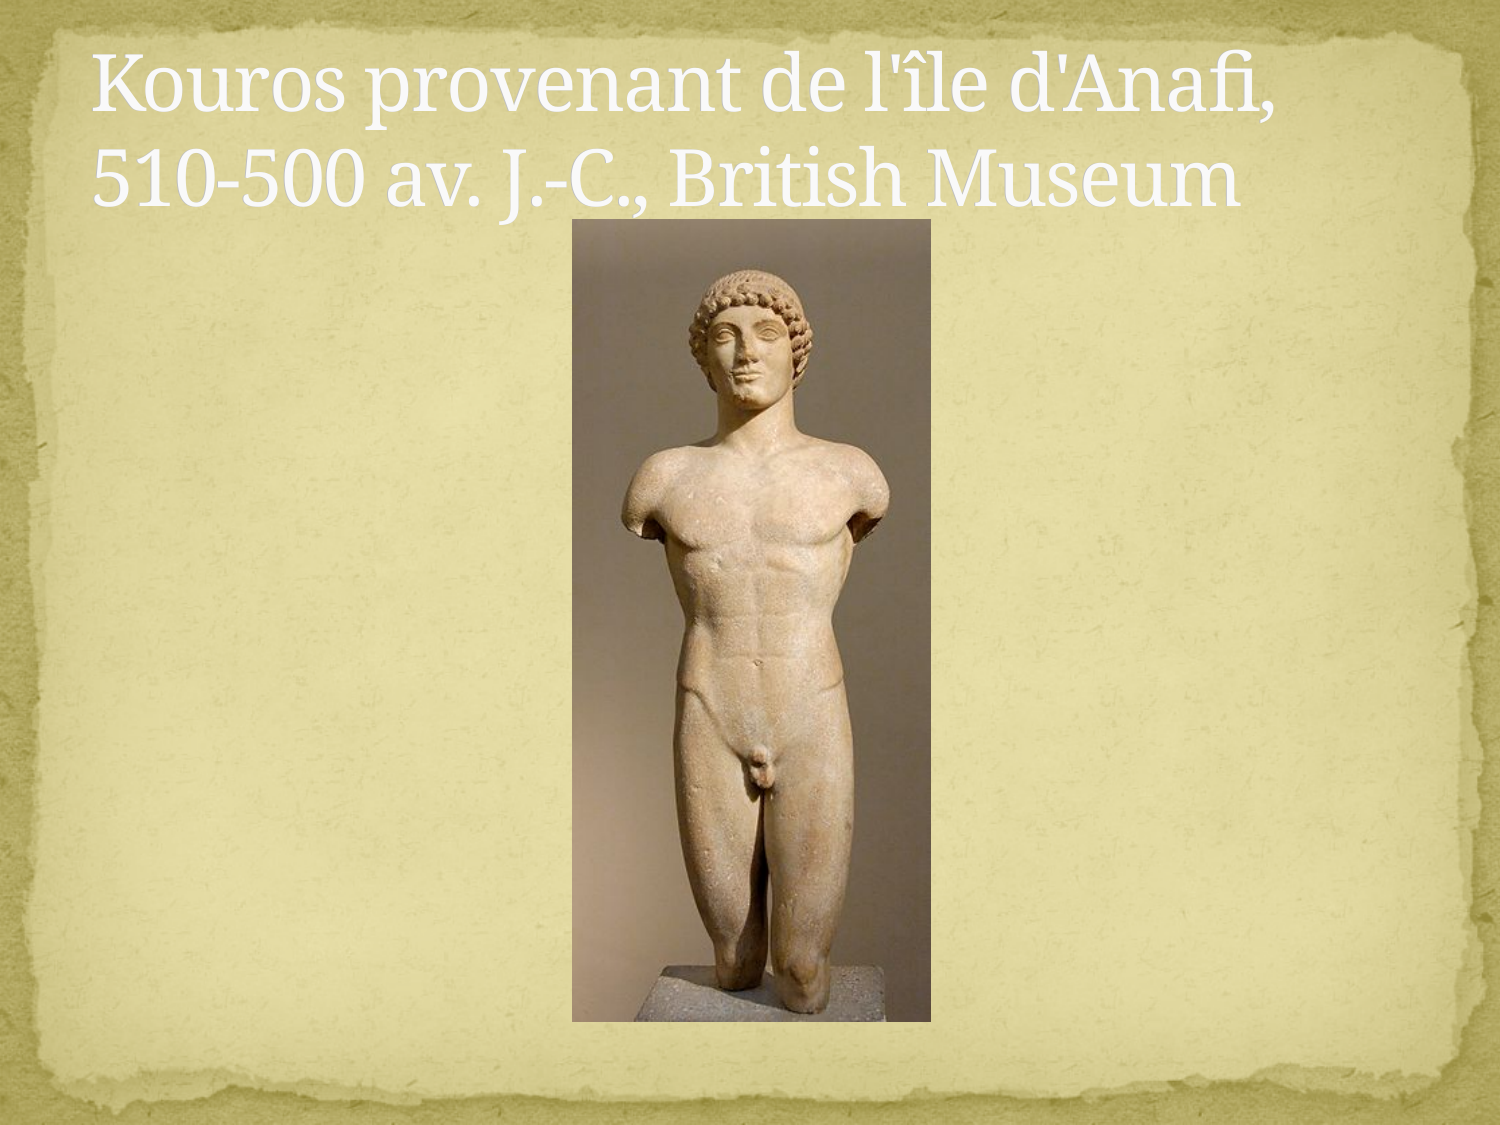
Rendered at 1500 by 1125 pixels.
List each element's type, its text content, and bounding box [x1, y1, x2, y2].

picture [572, 225, 931, 1022]
title Kouros provenant de l'île d'Anafi, 510-500 av. J.-C., British Museum [75, 24, 1426, 225]
